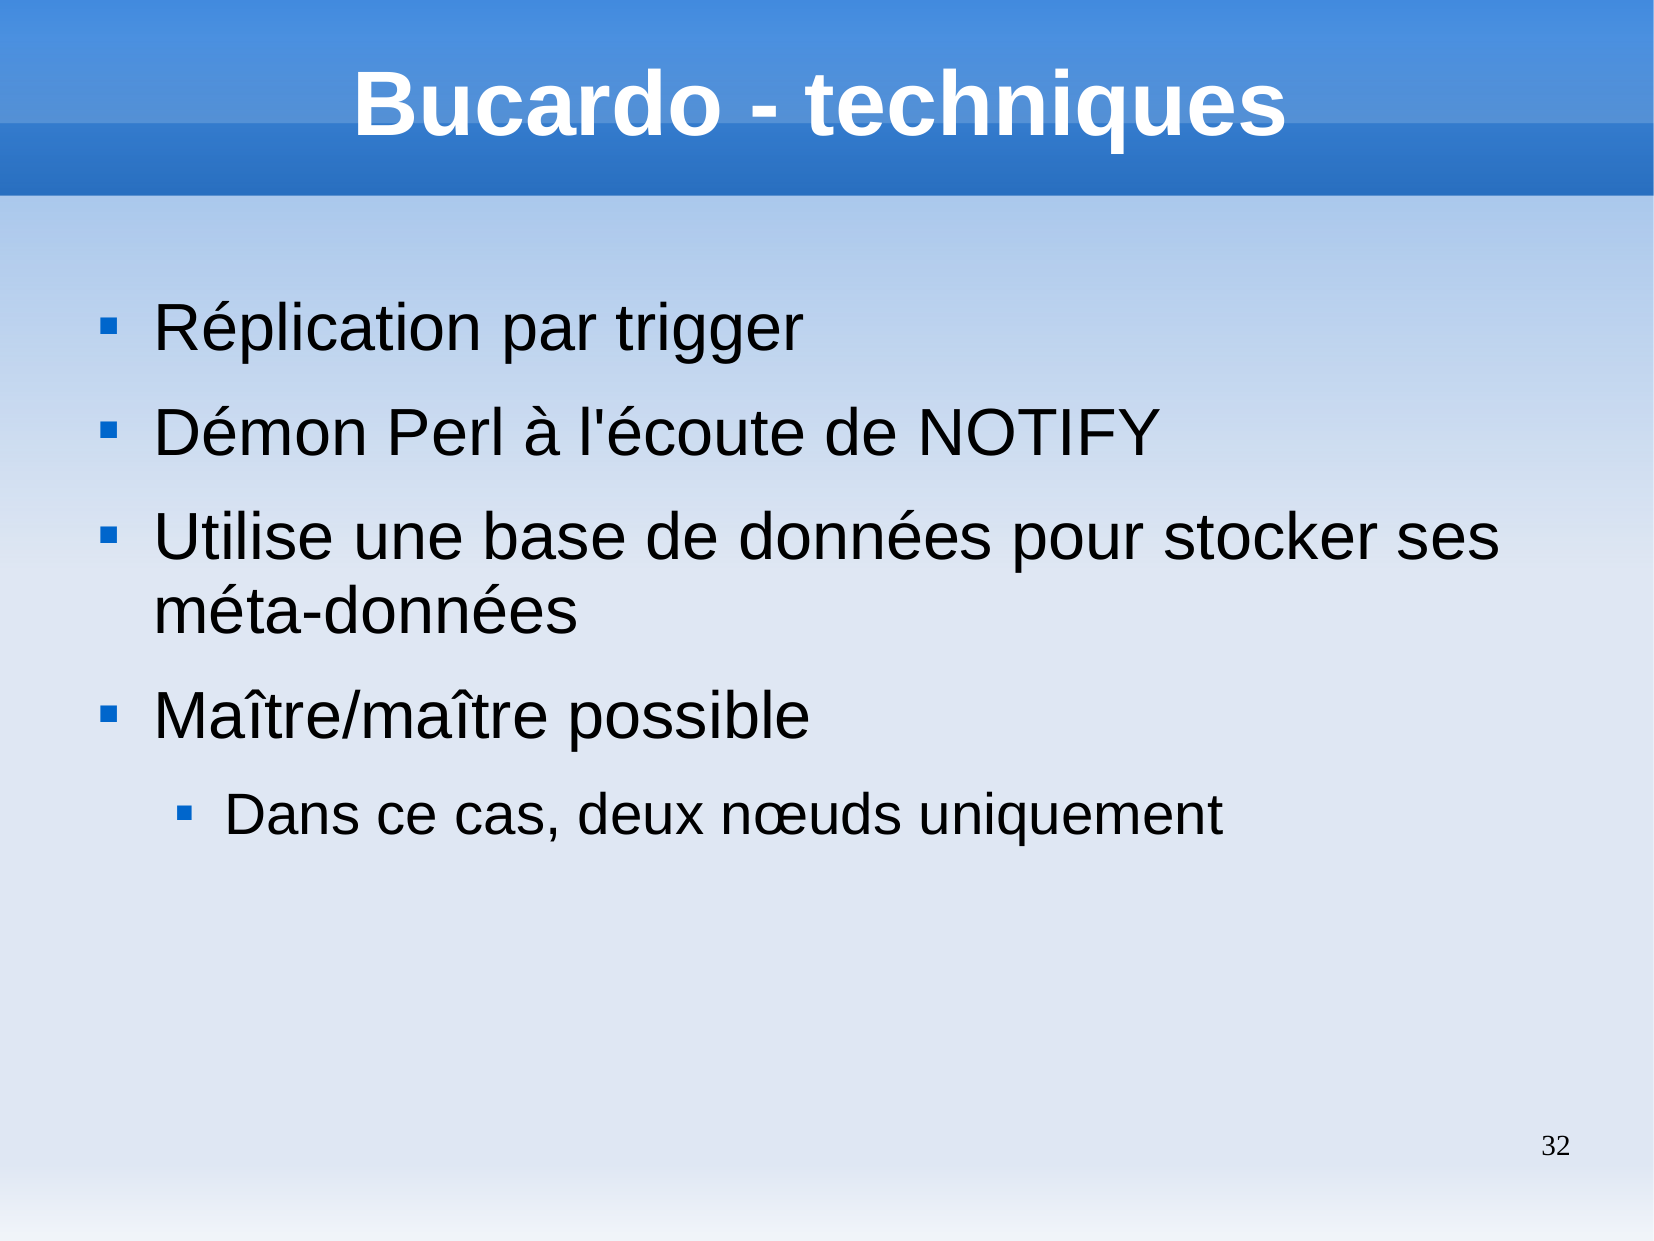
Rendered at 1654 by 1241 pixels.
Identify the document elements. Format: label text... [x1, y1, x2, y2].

picture [0, 0, 1654, 1241]
list Réplication par trigger Démon Perl à l'écoute de NOTIFY Utilise une base de données pour stocker ses méta-données Maître/maître possible Dans ce cas, deux nœuds uniquement [82, 290, 1571, 1094]
title Bucardo - techniques [76, 7, 1565, 200]
